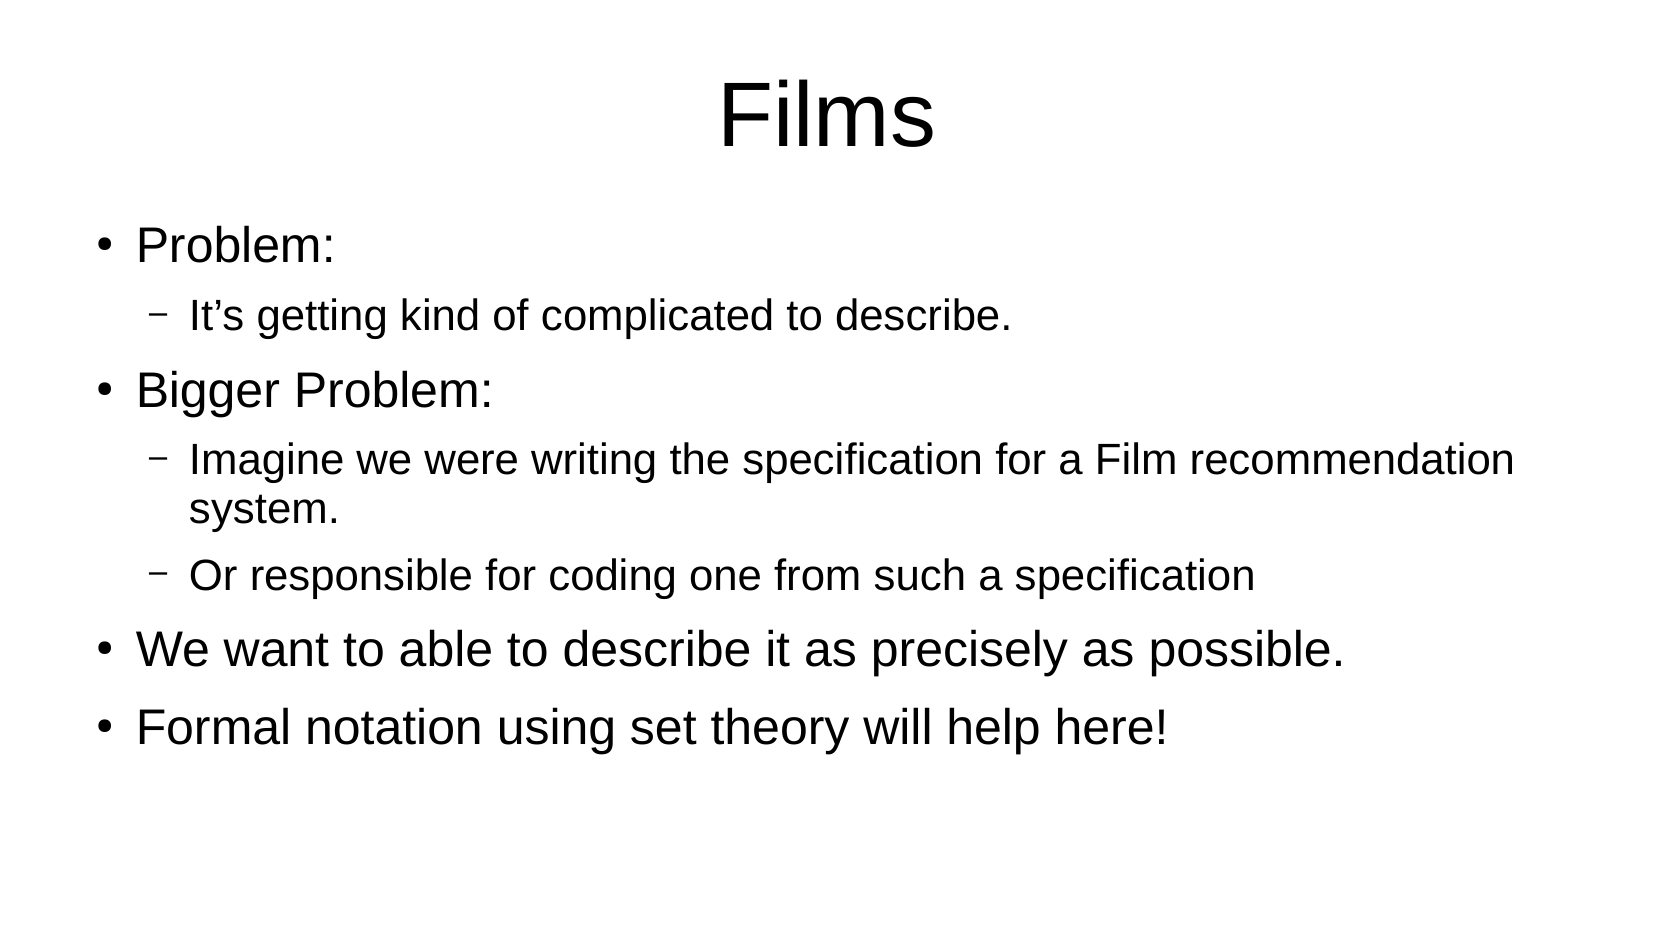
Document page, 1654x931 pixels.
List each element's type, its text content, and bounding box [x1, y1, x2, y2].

title Films [82, 37, 1571, 193]
list Problem: It’s getting kind of complicated to describe. Bigger Problem: Imagine we were writing the specification for a Film recommendation system. Or responsible for coding one from such a specification We want to able to describe it as precisely as possible. Formal notation using set theory will help here! [82, 217, 1571, 758]
